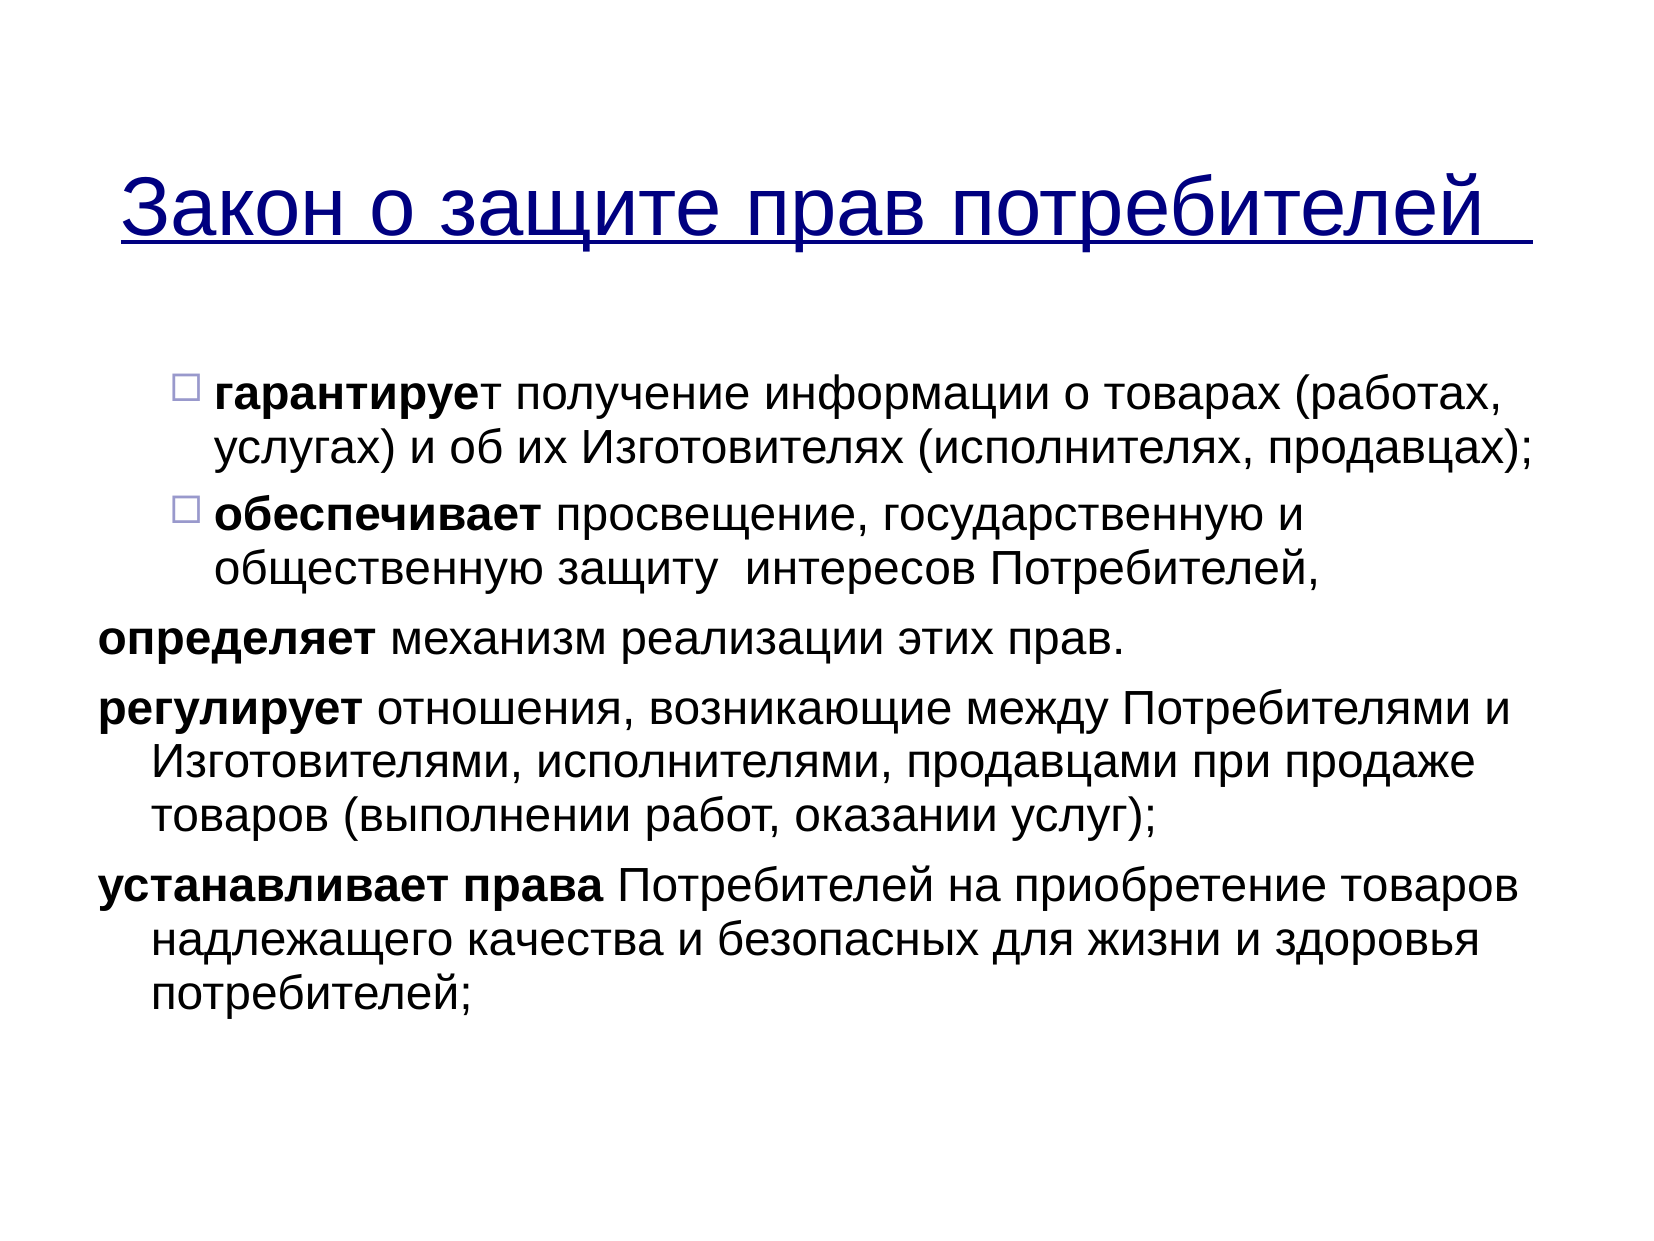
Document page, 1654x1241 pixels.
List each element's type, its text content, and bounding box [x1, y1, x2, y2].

list гарантирует получение информации о товарах (работах, услугах) и об их Изготовителях (исполнителях, продавцах); обеспечивает просвещение, государственную и общественную защиту интересов Потребителей, определяет механизм реализации этих прав. регулирует отношения, возникающие между Потребителями и Изготовителями, исполнителями, продавцами при продаже товаров (выполнении работ, оказании услуг); устанавливает права Потребителей на приобретение товаров надлежащего качества и безопасных для жизни и здоровья потребителей; [82, 358, 1571, 1061]
title Закон о защите прав потребителей [82, 82, 1571, 331]
